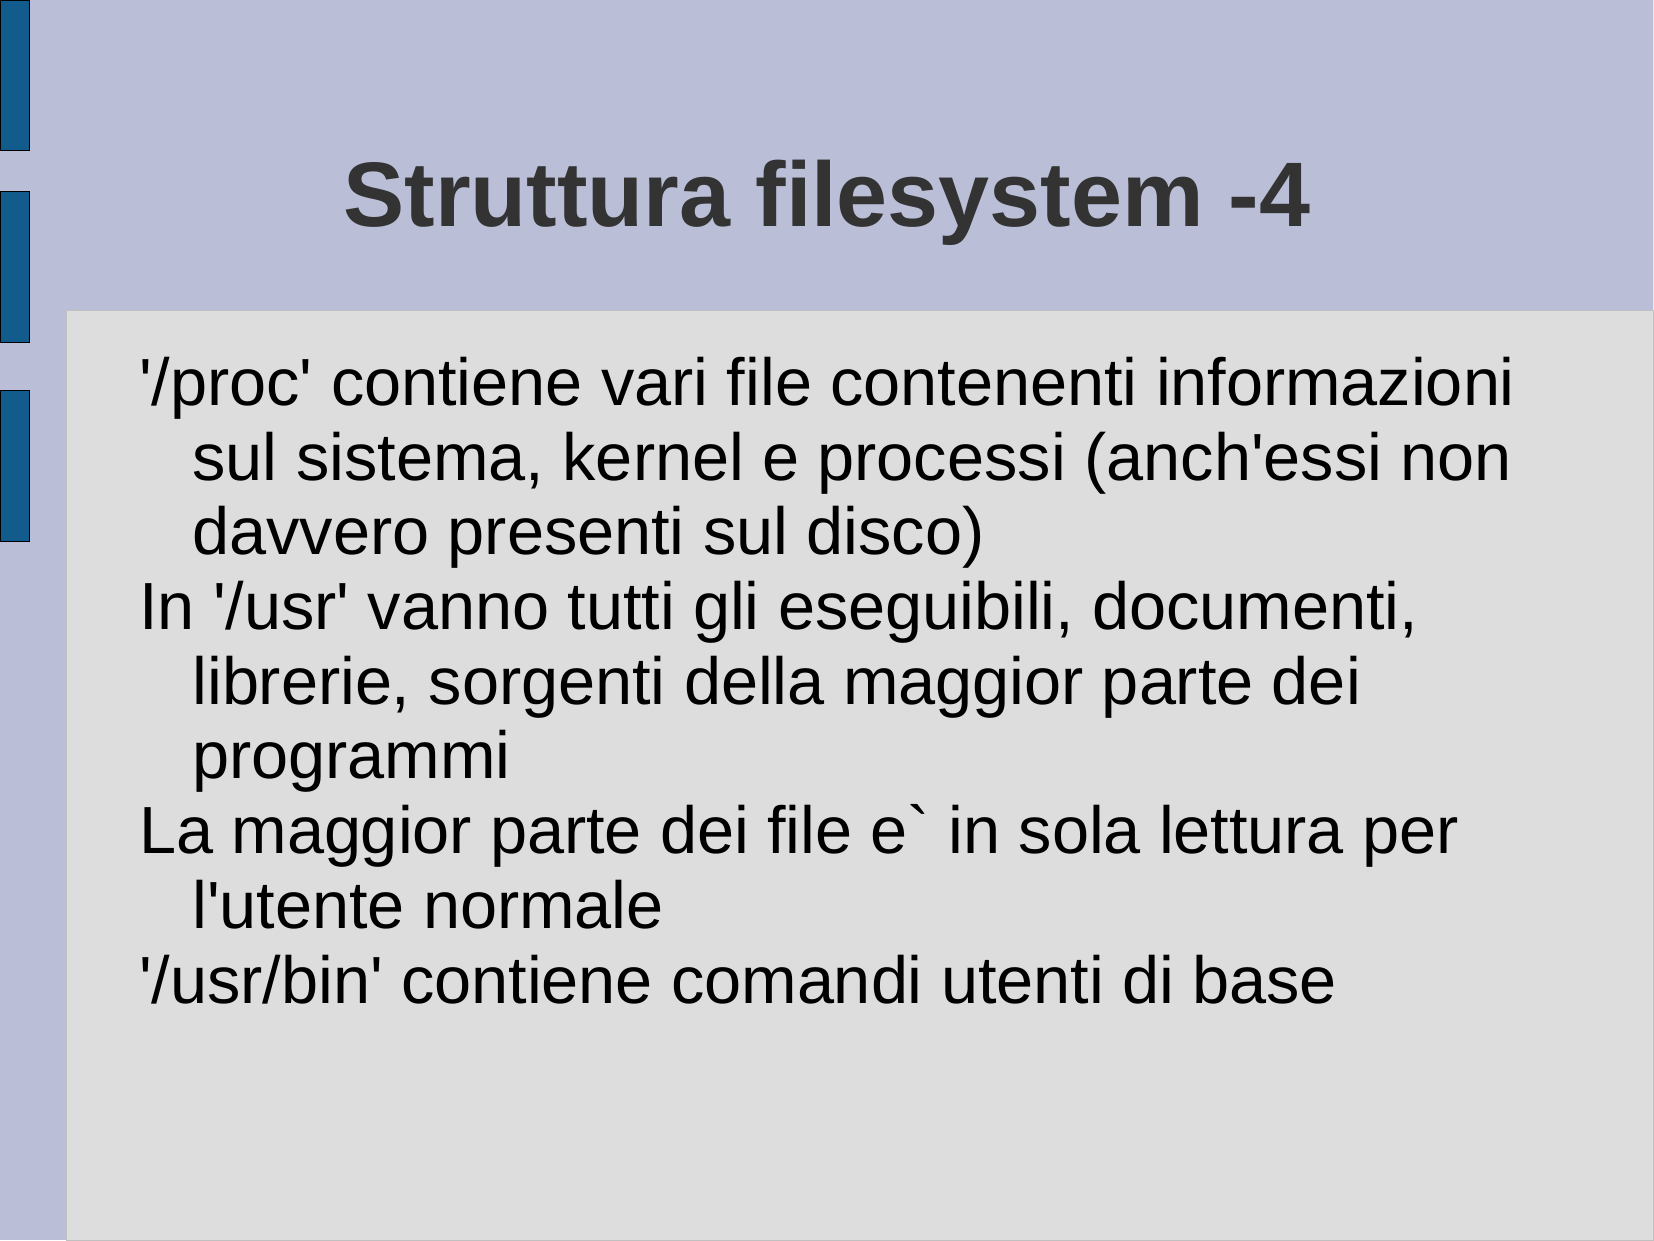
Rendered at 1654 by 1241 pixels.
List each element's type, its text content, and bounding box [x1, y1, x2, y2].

title Struttura filesystem -4 [121, 91, 1534, 299]
list '/proc' contiene vari file contenenti informazioni sul sistema, kernel e processi (anch'essi non davvero presenti sul disco) In '/usr' vanno tutti gli eseguibili, documenti, librerie, sorgenti della maggior parte dei programmi La maggior parte dei file e` in sola lettura per l'utente normale '/usr/bin' contiene comandi utenti di base [121, 344, 1565, 1127]
